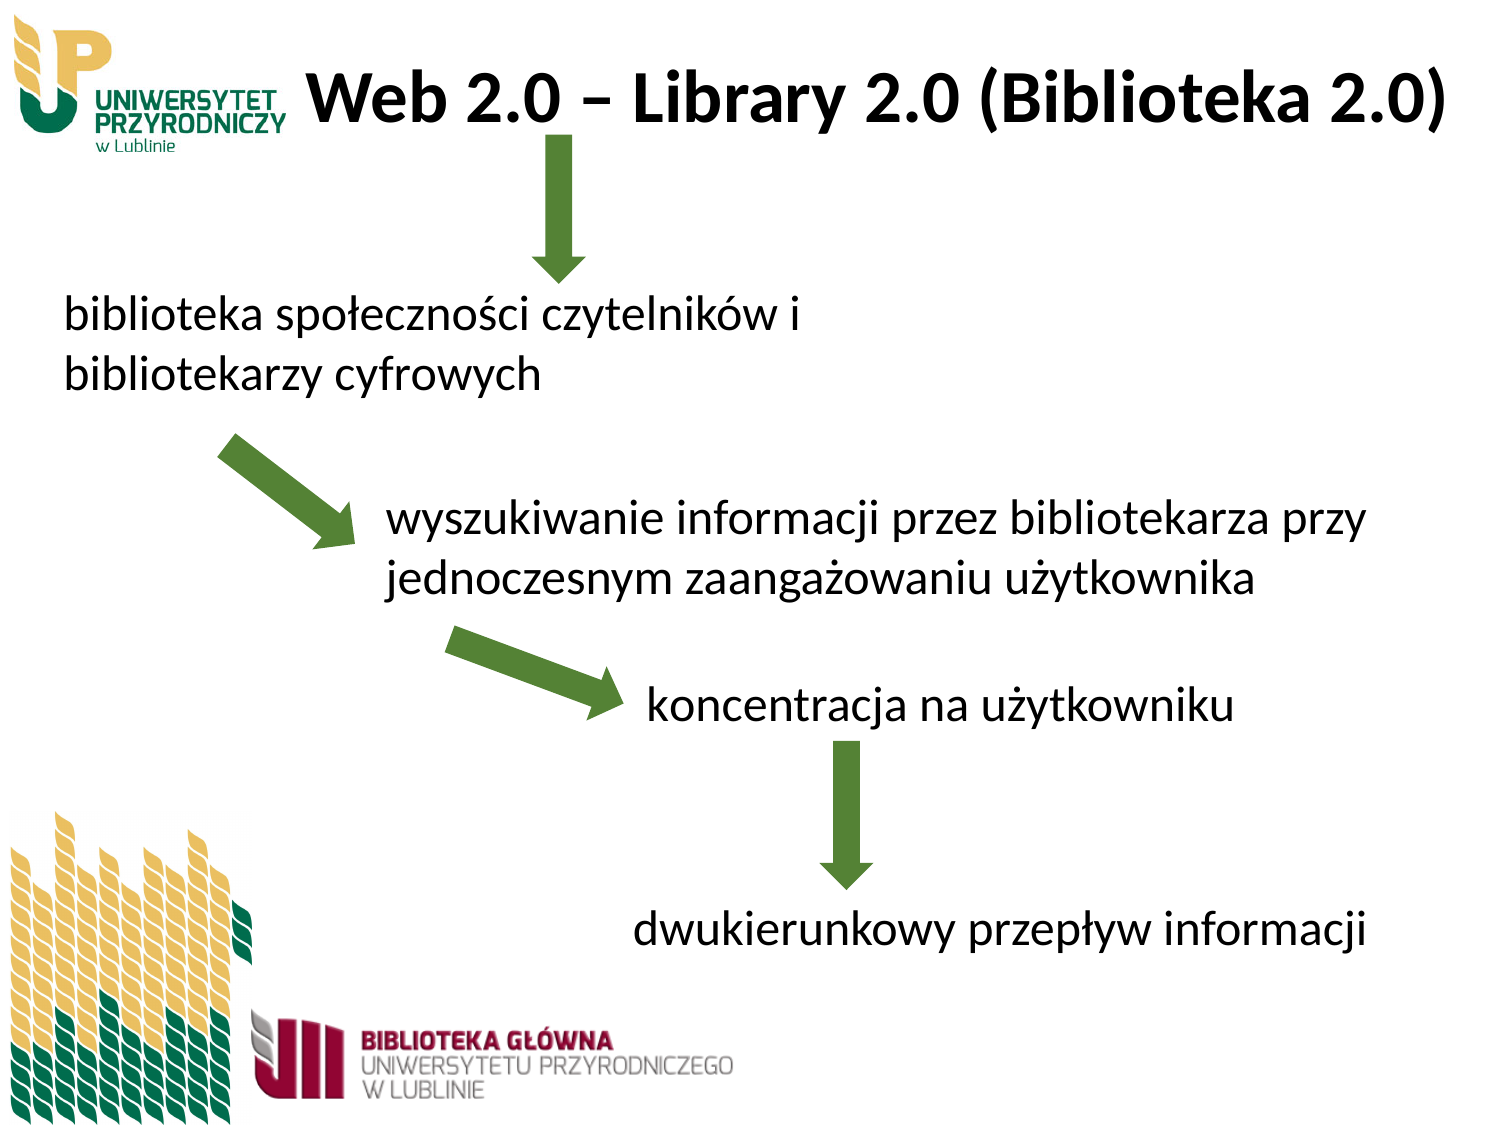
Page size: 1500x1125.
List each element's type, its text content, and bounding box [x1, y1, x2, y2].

picture [9, 811, 739, 1125]
text_box biblioteka społeczności czytelników i bibliotekarzy cyfrowych [48, 273, 1020, 410]
picture [14, 0, 1018, 152]
text_box [821, 741, 872, 888]
text_box dwukierunkowy przepływ informacji [618, 888, 1448, 964]
text_box koncentracja na użytkowniku [631, 664, 1324, 740]
text_box Web 2.0 – Library 2.0 (Biblioteka 2.0) [290, 40, 1481, 147]
text_box [445, 626, 623, 719]
text_box [534, 135, 584, 283]
text_box wyszukiwanie informacji przez bibliotekarza przy jednoczesnym zaangażowaniu użytkownika [370, 476, 1448, 613]
text_box [218, 434, 354, 549]
